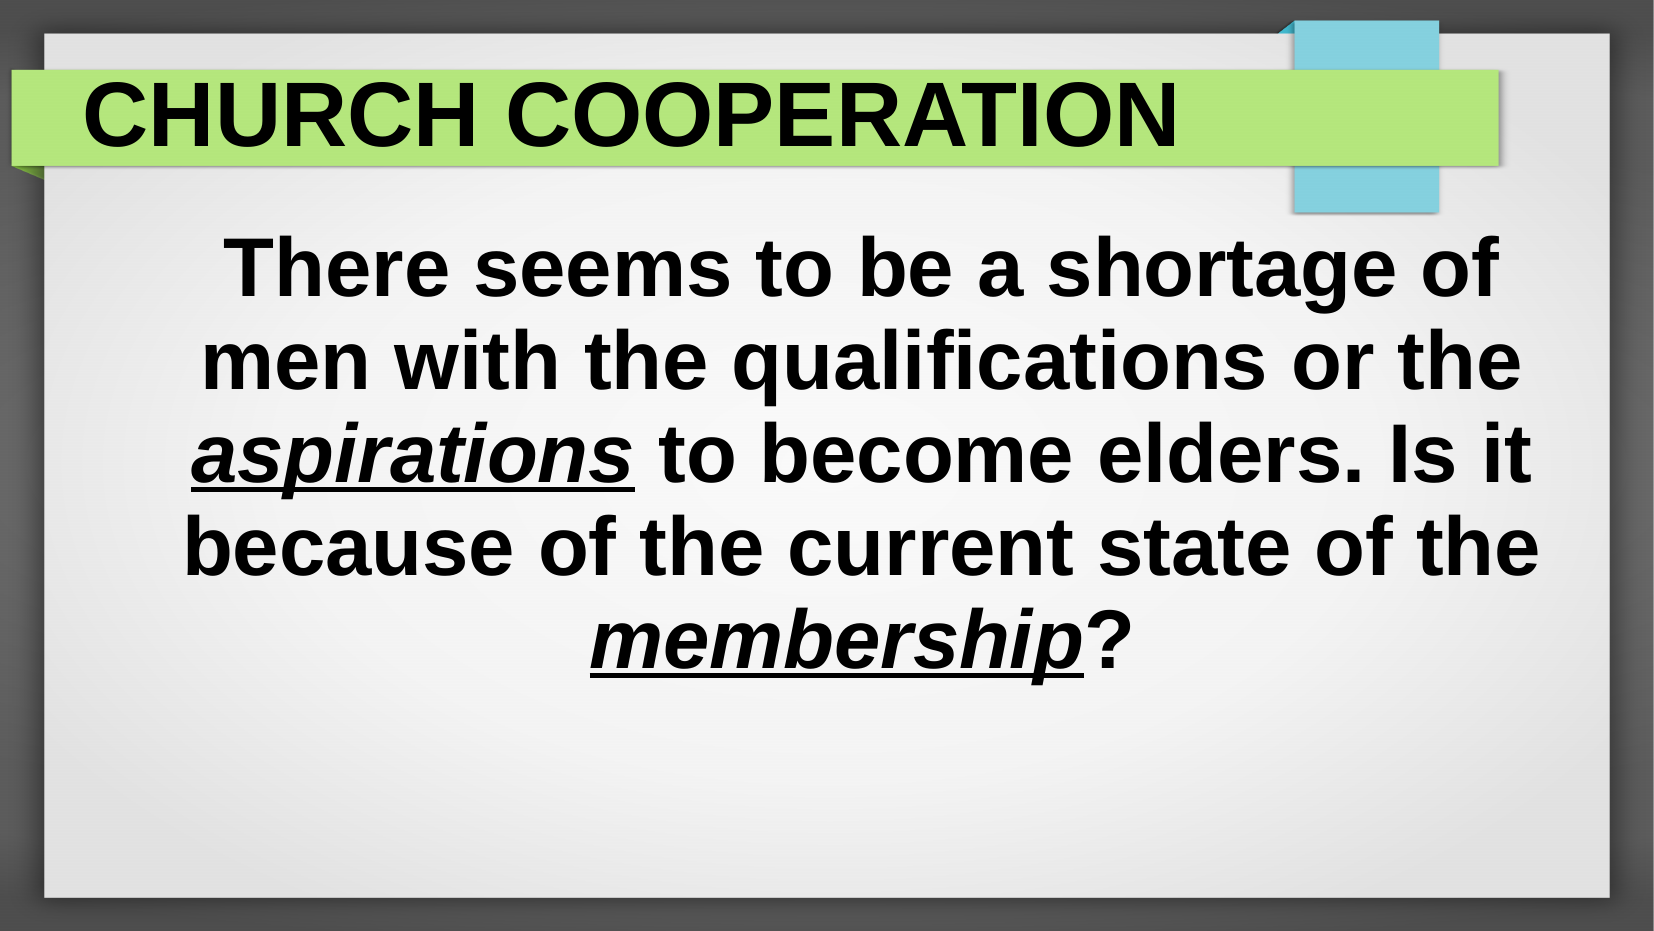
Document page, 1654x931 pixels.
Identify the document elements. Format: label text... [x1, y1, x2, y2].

list There seems to be a shortage of men with the qualifications or the aspirations to become elders. Is it because of the current state of the membership? [82, 221, 1571, 761]
title CHURCH COOPERATION [82, 63, 1264, 167]
picture [0, 0, 1654, 931]
